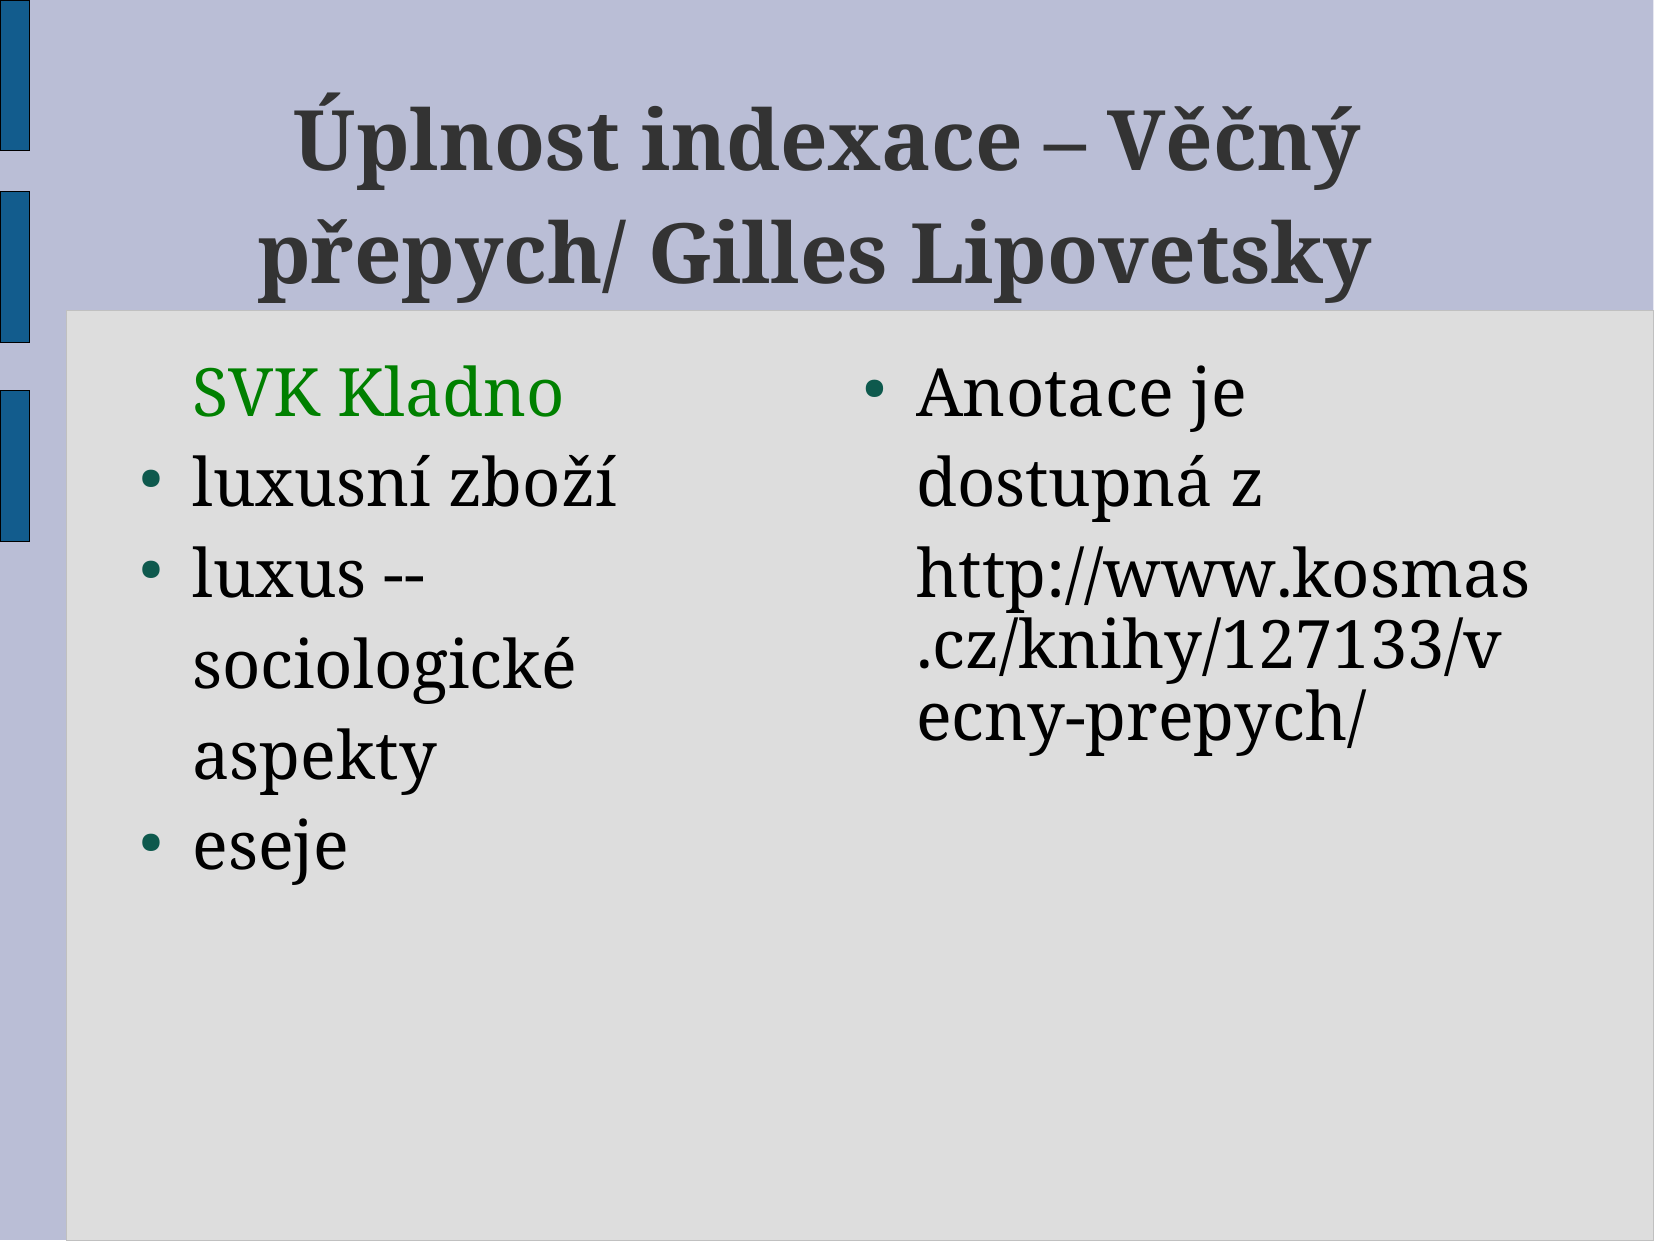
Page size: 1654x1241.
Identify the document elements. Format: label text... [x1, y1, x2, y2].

list Anotace je dostupná z http://www.kosmas.cz/knihy/127133/vecny-prepych/ [845, 344, 1535, 1112]
title Úplnost indexace – Věčný přepych/ Gilles Lipovetsky [121, 91, 1534, 299]
list SVK Kladno luxusní zboží luxus -- sociologické aspekty eseje [121, 344, 811, 1127]
